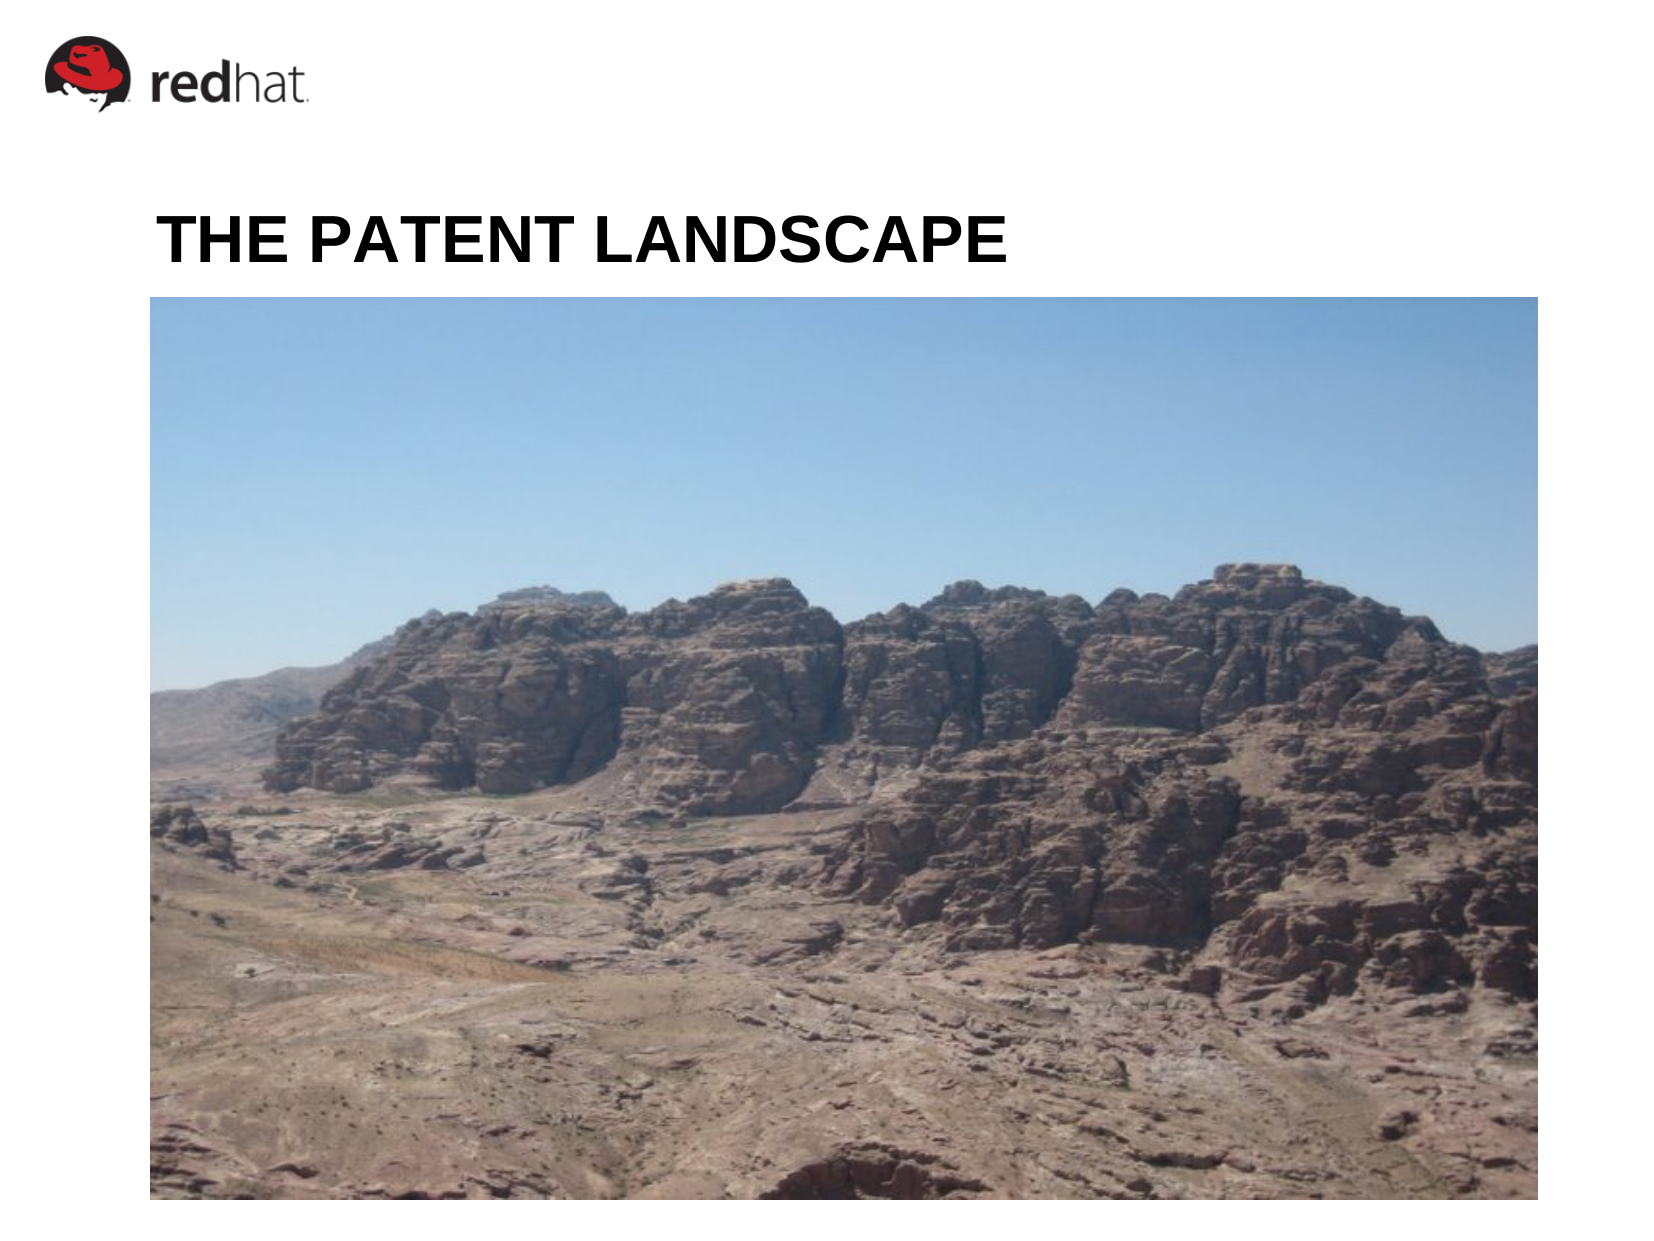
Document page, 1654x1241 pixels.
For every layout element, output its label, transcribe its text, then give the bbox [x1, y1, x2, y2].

picture [45, 36, 309, 122]
title THE PATENT LANDSCAPE [156, 204, 1502, 280]
picture [150, 297, 1538, 1201]
